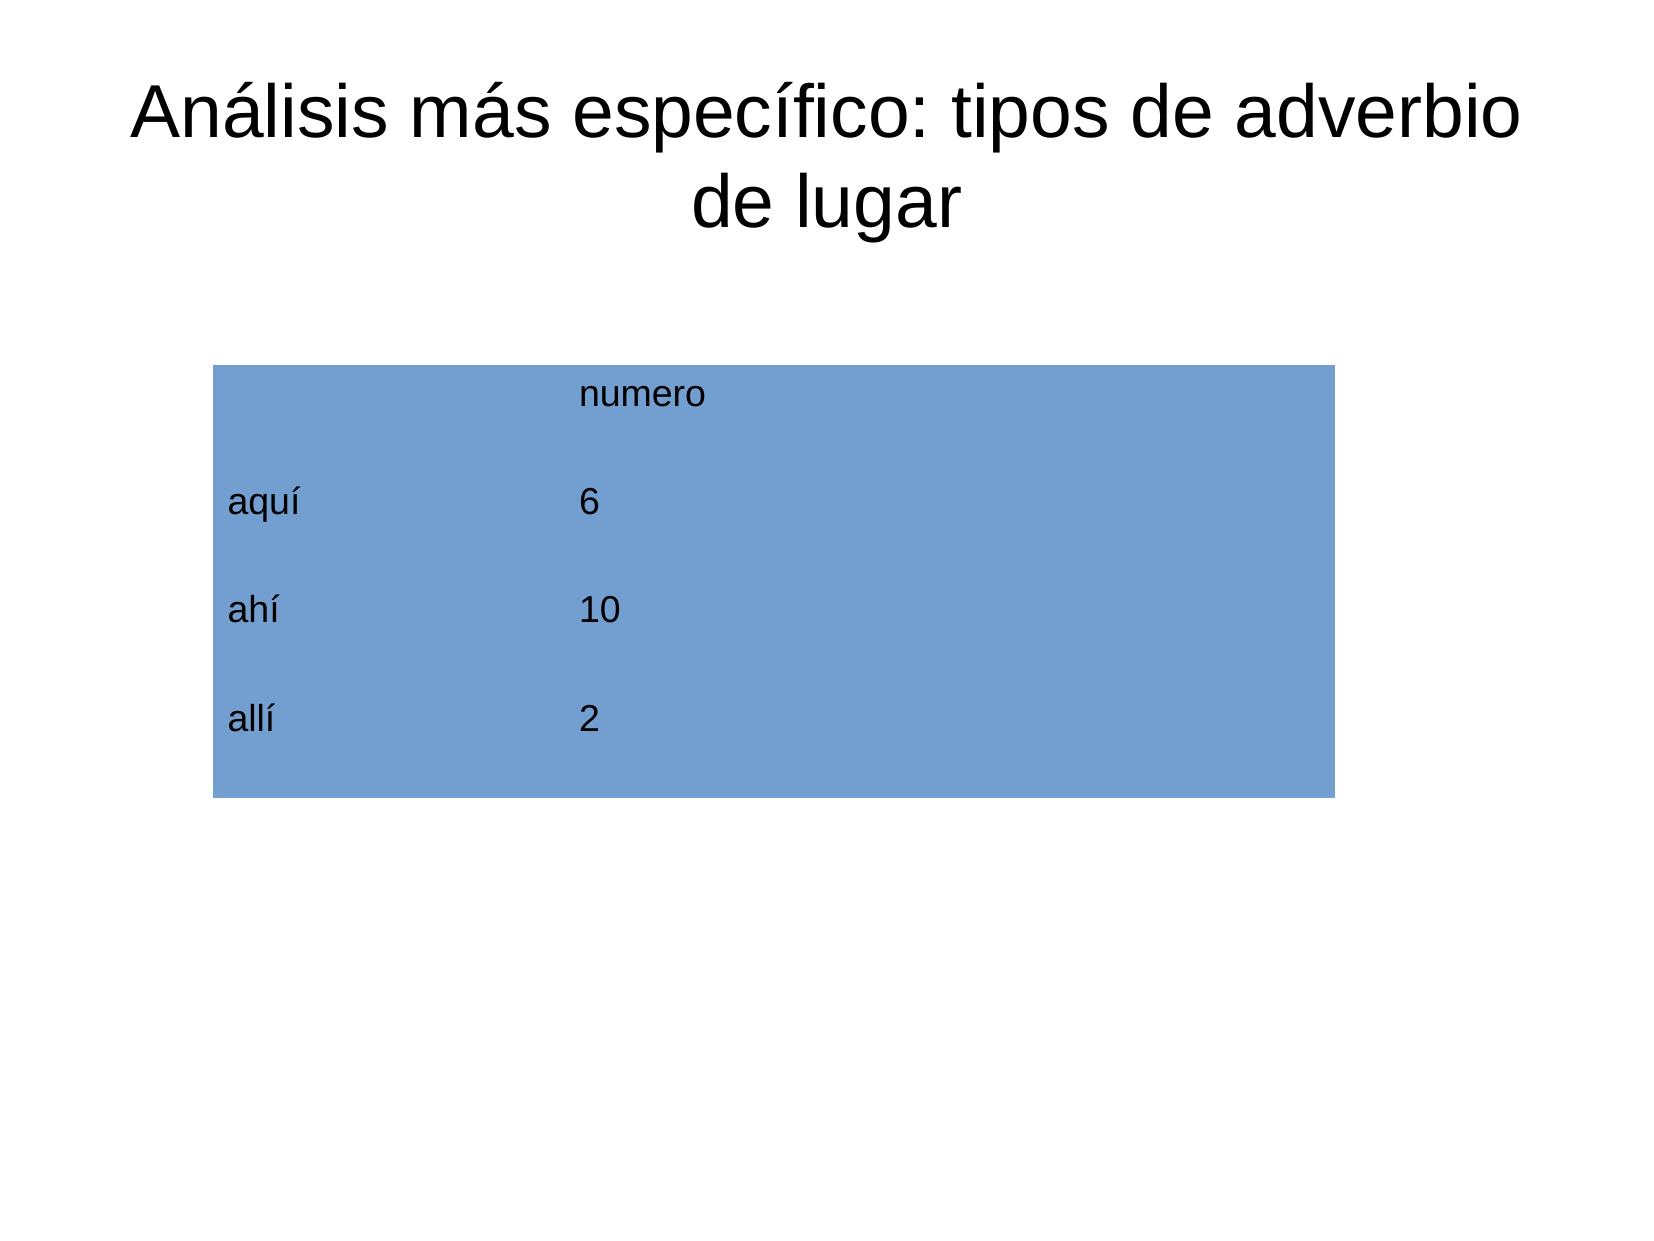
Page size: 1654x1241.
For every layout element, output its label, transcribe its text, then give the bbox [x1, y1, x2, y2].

table_cell 2 [564, 690, 1335, 798]
table_cell aquí [213, 473, 564, 582]
table_cell 10 [564, 582, 1335, 690]
title Análisis más específico: tipos de adverbio de lugar [82, 49, 1571, 257]
table_header numero [564, 365, 1335, 473]
table_header [213, 365, 564, 473]
table_cell ahí [213, 582, 564, 690]
table_cell allí [213, 690, 564, 798]
table_cell 6 [564, 473, 1335, 582]
